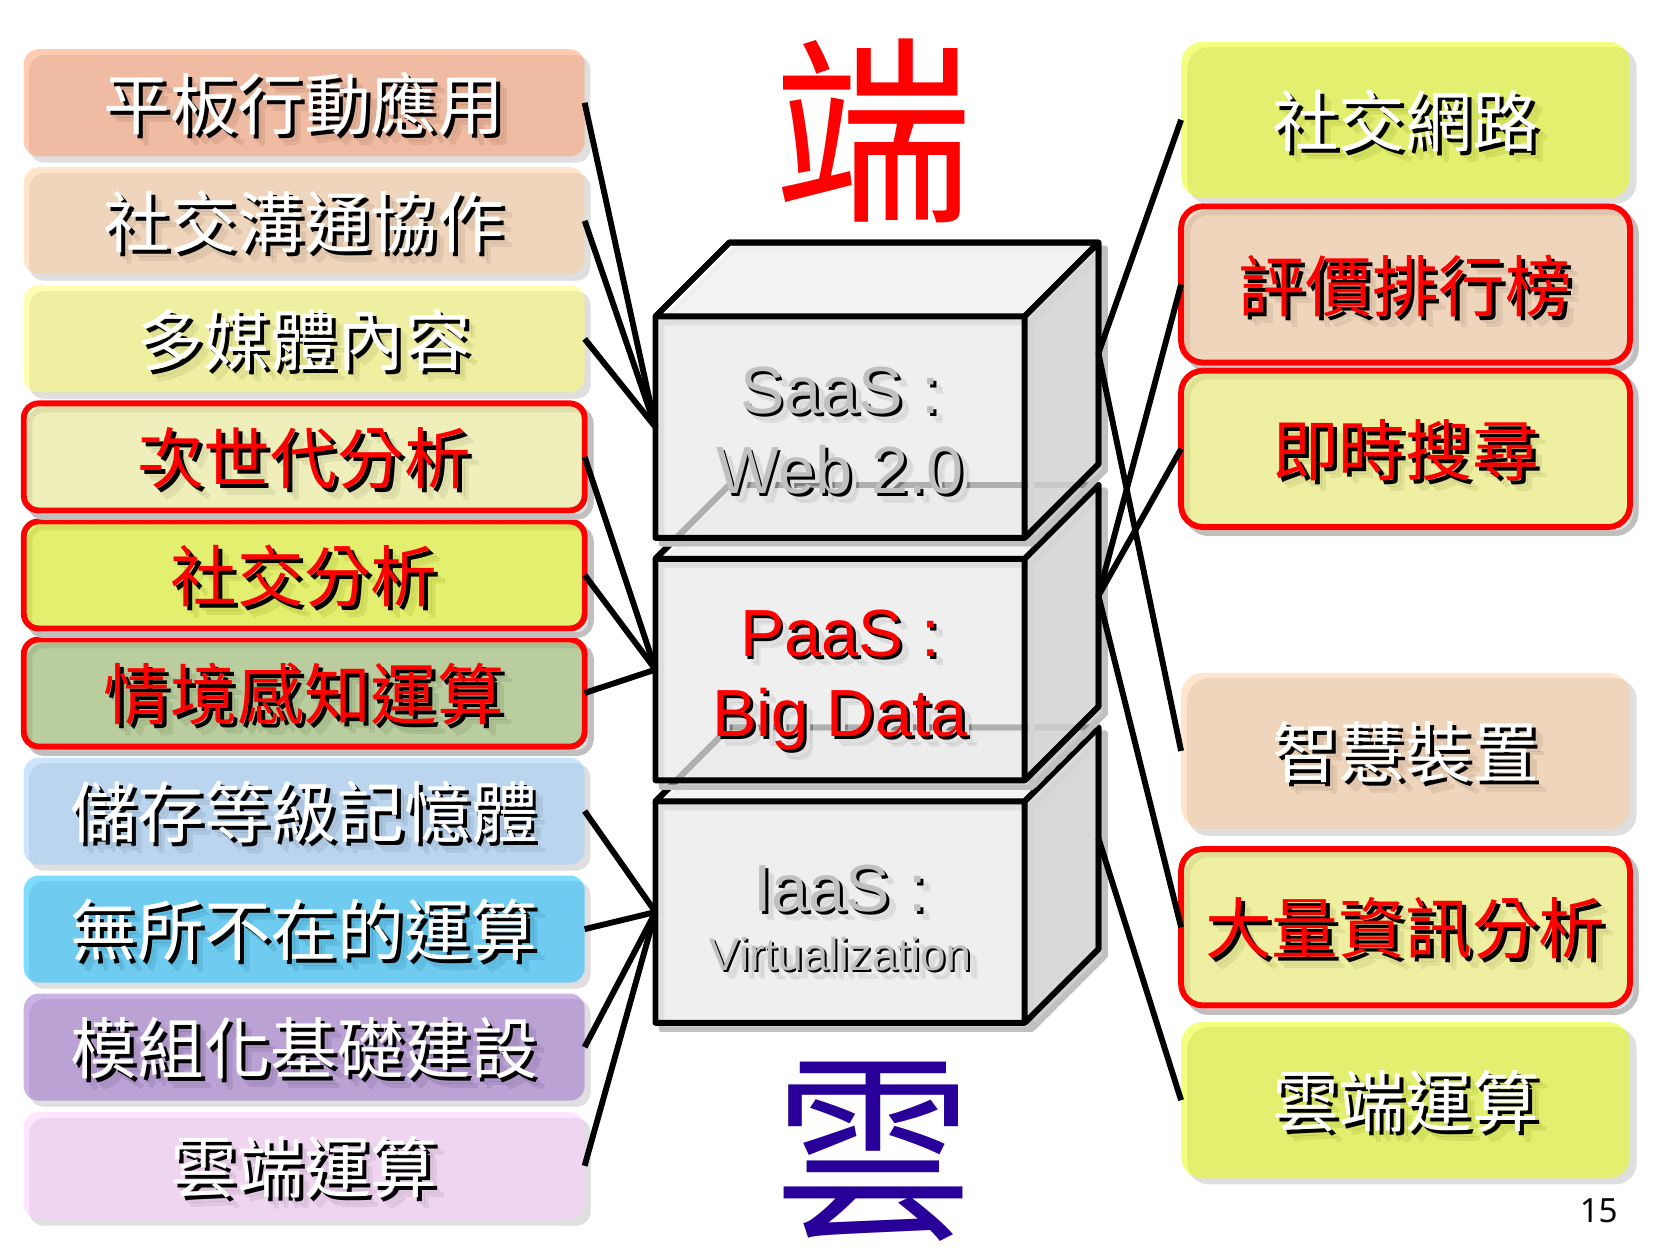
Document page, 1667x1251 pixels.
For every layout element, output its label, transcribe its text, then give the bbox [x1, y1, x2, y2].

title 如何設定與使用 DropBox ? How to setup and use DropBox ? [655, 242, 1098, 317]
text_box 雲 [758, 1017, 996, 1251]
text_box 模組化基礎建設 [23, 993, 585, 1101]
text_box PaaS : Big Data [655, 559, 1024, 781]
text_box 社交分析 [23, 521, 585, 629]
text_box 即時搜尋 [1181, 370, 1630, 528]
title 與其他國際知名的自由軟體比較 [655, 485, 1097, 559]
text_box IaaS : Virtualization [655, 802, 1024, 1023]
text_box 智慧裝置 [1181, 672, 1630, 830]
text_box 端 [758, 0, 996, 255]
text_box 平板行動應用 [23, 49, 585, 157]
text_box 雲端運算 [23, 1112, 585, 1220]
text_box 次世代分析 [23, 403, 585, 511]
text_box 社交溝通協作 [23, 167, 585, 275]
text_box 大量資訊分析 [1181, 849, 1630, 1006]
table_cell O [655, 727, 1097, 802]
text_box 儲存等級記憶體 [23, 757, 585, 865]
text_box SaaS : Web 2.0 [655, 317, 1024, 538]
text_box 多媒體內容 [23, 285, 585, 393]
text_box 情境感知運算 [23, 639, 585, 747]
text_box 無所不在的運算 [23, 875, 585, 983]
text_box 雲端運算 [1181, 1022, 1630, 1179]
text_box 評價排行榜 [1181, 206, 1630, 363]
text_box 社交網路 [1181, 41, 1630, 199]
